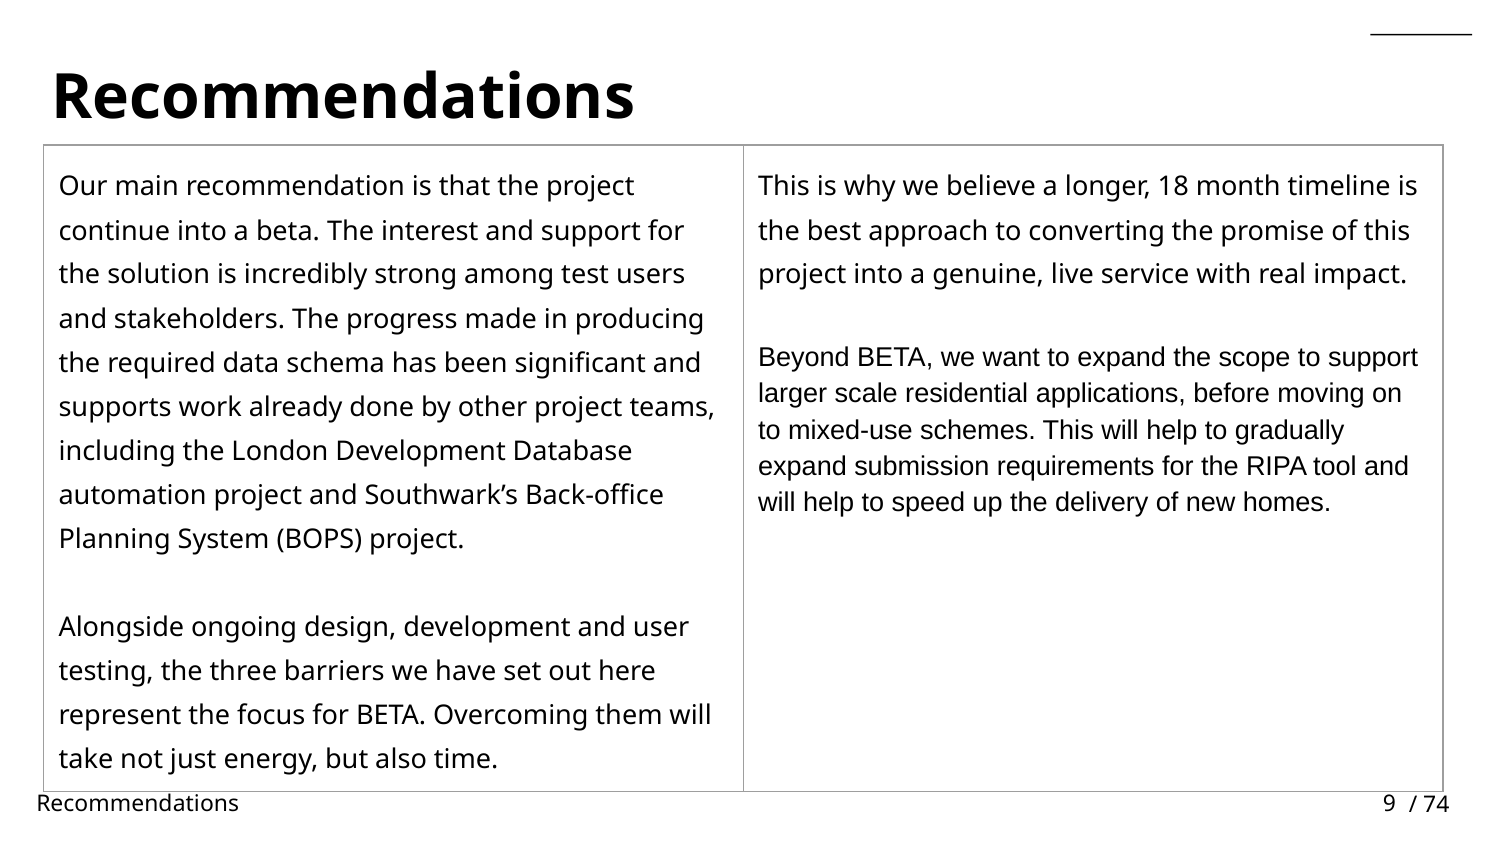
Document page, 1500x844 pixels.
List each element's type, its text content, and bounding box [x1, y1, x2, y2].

title Recommendations [36, 773, 725, 839]
text_box Recommendations [36, 41, 1436, 134]
table_header This is why we believe a longer, 18 month timeline is the best approach to converting the promise of this project into a genuine, live service with real impact. Beyond BETA, we want to expand the scope to support larger scale residential applications, before moving on to mixed-use schemes. This will help to gradually expand submission requirements for the RIPA tool and will help to speed up the delivery of new homes. [744, 146, 1442, 791]
slide_number <number> [1321, 792, 1412, 839]
table_header Our main recommendation is that the project continue into a beta. The interest and support for the solution is incredibly strong among test users and stakeholders. The progress made in producing the required data schema has been significant and supports work already done by other project teams, including the London Development Database automation project and Southwark’s Back-office Planning System (BOPS) project. Alongside ongoing design, development and user testing, the three barriers we have set out here represent the focus for BETA. Overcoming them will take not just energy, but also time. [44, 146, 743, 791]
